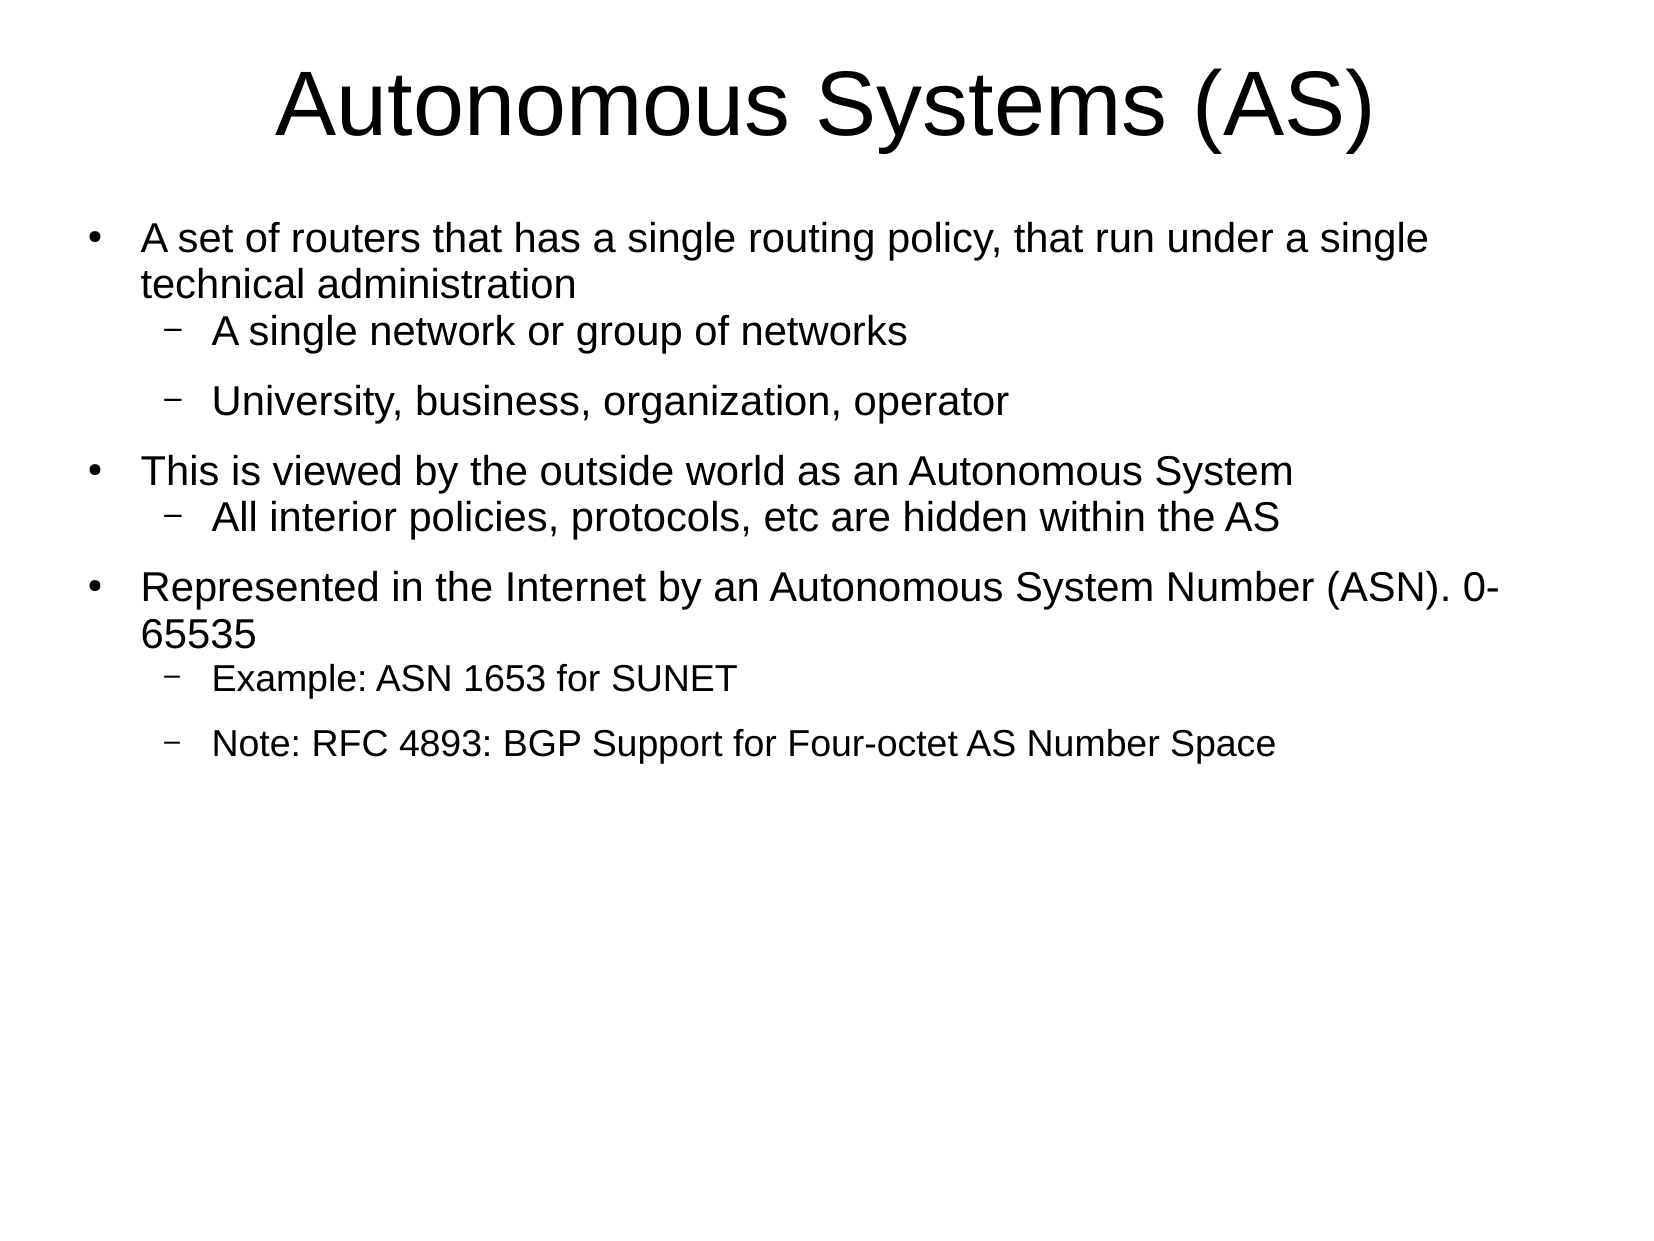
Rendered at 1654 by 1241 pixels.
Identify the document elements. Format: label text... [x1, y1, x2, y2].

list A set of routers that has a single routing policy, that run under a single technical administration A single network or group of networks University, business, organization, operator This is viewed by the outside world as an Autonomous System All interior policies, protocols, etc are hidden within the AS Represented in the Internet by an Autonomous System Number (ASN). 0-65535 Example: ASN 1653 for SUNET Note: RFC 4893: BGP Support for Four-octet AS Number Space [55, 206, 1613, 1103]
title Autonomous Systems (AS) [124, 38, 1530, 169]
